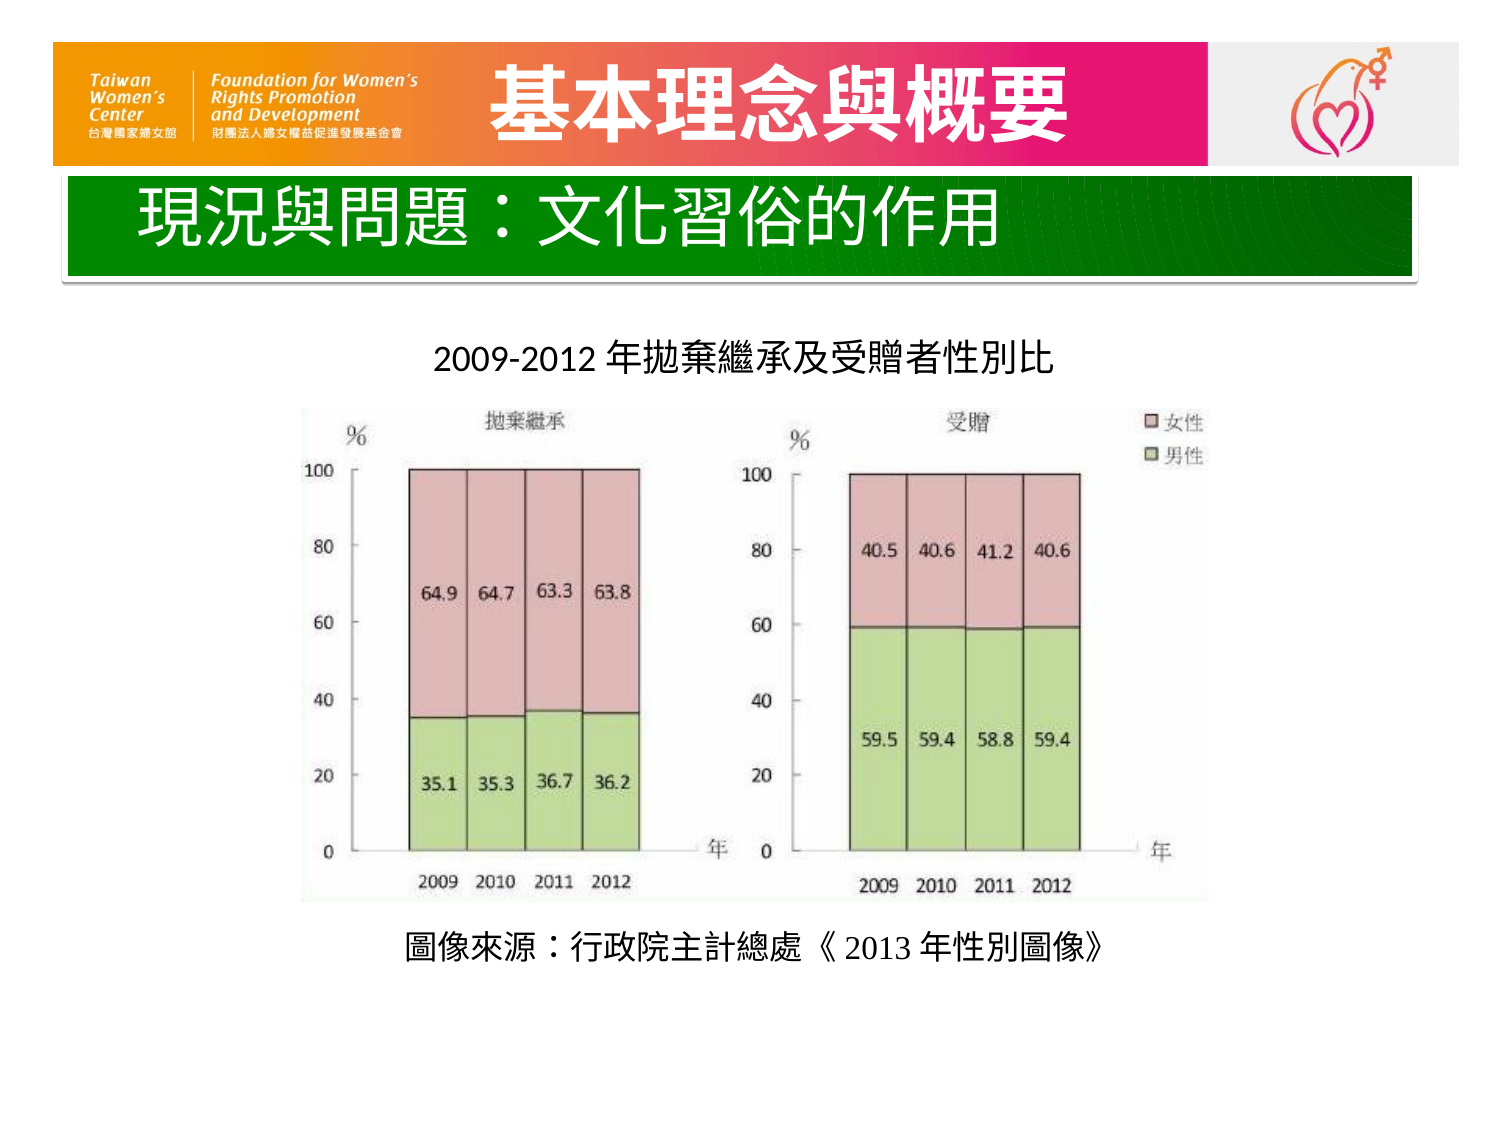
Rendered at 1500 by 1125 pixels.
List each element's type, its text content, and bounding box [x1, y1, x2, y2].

text_box 2009-2012年拋棄繼承及受贈者性別比 [312, 326, 1176, 387]
list 現況與問題：文化習俗的作用 [64, 172, 1415, 279]
picture [301, 408, 1209, 902]
title 基本理念與概要 [171, 42, 1388, 161]
text_box 圖像來源：行政院主計總處《2013年性別圖像》 [242, 917, 1282, 974]
